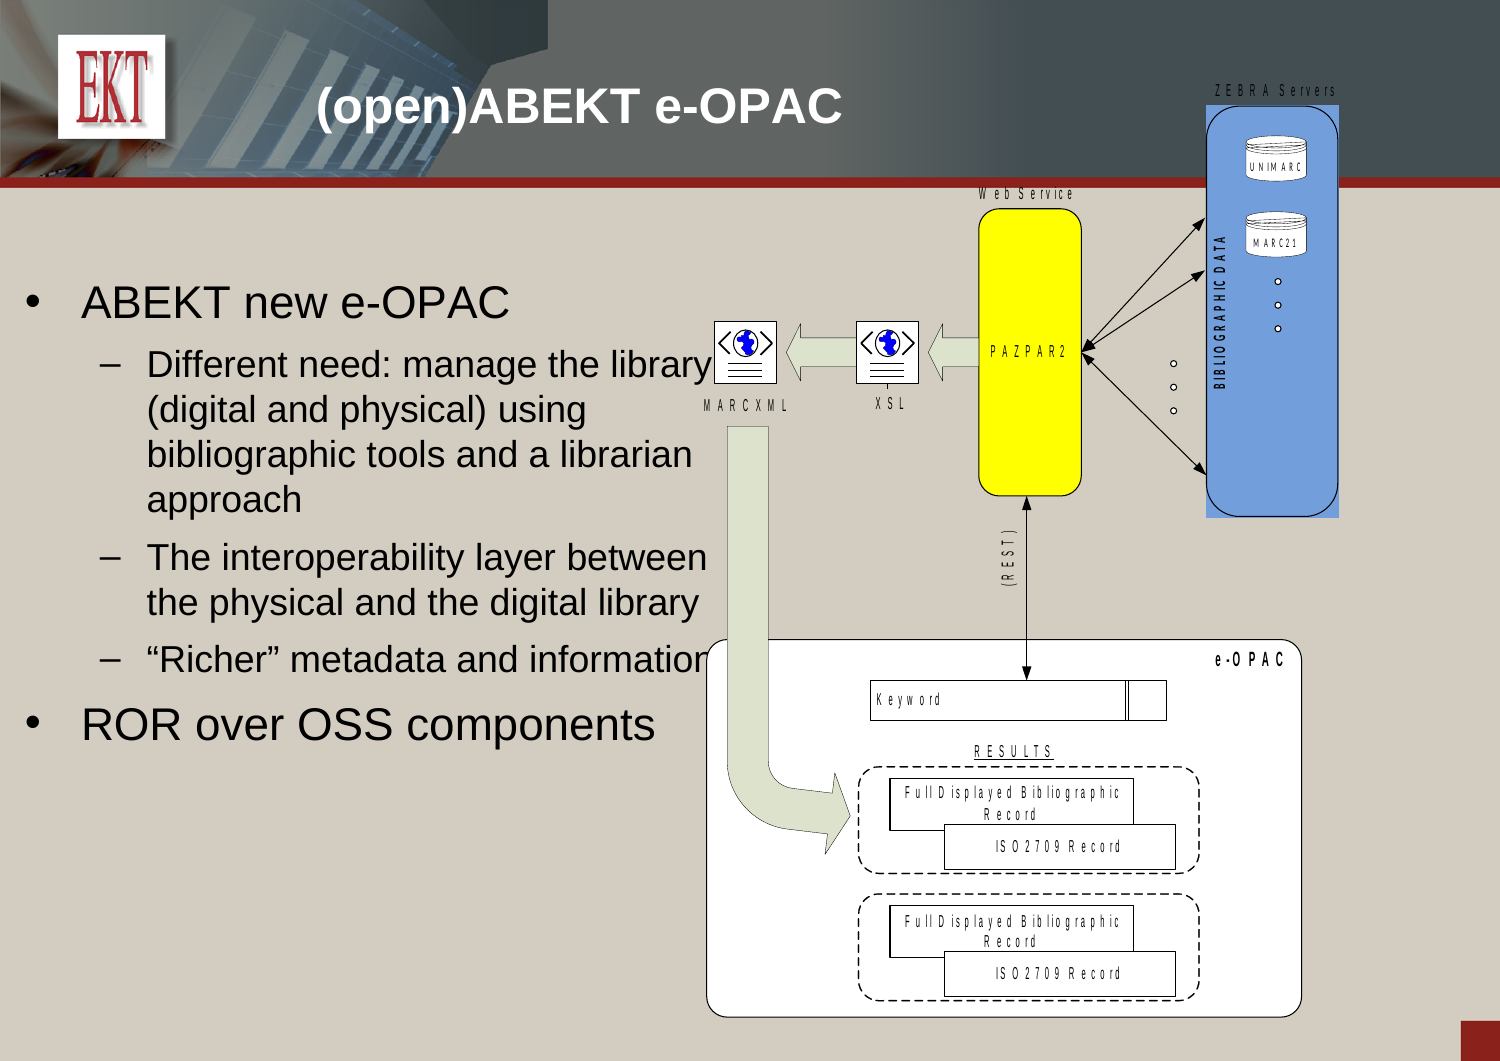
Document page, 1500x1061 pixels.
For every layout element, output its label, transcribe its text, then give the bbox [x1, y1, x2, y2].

picture [0, 0, 1500, 1061]
list ABEKT new e-OPAC Different need: manage the library (digital and physical) using bibliographic tools and a librarian approach The interoperability layer between the physical and the digital library “Richer” metadata and information ROR over OSS components [10, 265, 679, 966]
title (open)ABEKT e-OPAC [301, 42, 1426, 165]
